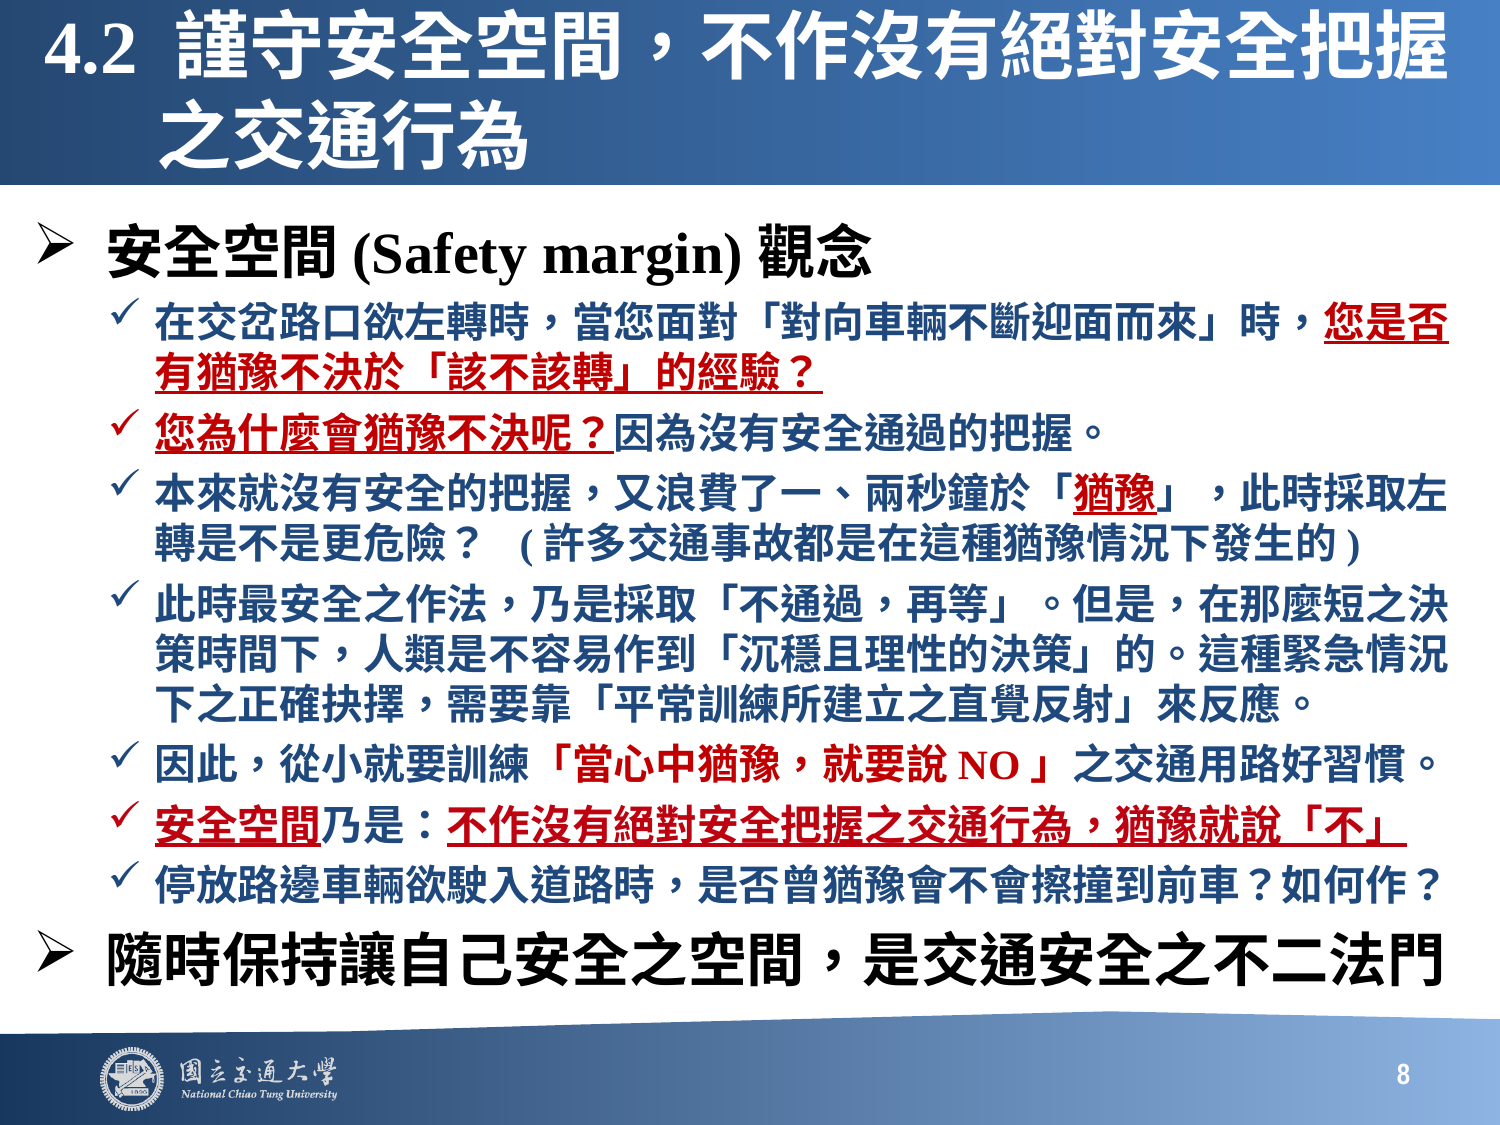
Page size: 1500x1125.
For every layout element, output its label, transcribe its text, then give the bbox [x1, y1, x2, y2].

title 4.2 謹守安全空間，不作沒有絕對安全把握 之交通行為 [29, 0, 1495, 177]
list 安全空間(Safety margin)觀念 在交岔路口欲左轉時，當您面對「對向車輛不斷迎面而來」時，您是否有猶豫不決於「該不該轉」的經驗？ 您為什麼會猶豫不決呢？因為沒有安全通過的把握。 本來就沒有安全的把握，又浪費了一、兩秒鐘於「猶豫」，此時採取左轉是不是更危險？ (許多交通事故都是在這種猶豫情況下發生的) 此時最安全之作法，乃是採取「不通過，再等」。但是，在那麼短之決策時間下，人類是不容易作到「沉穩且理性的決策」的。這種緊急情況下之正確抉擇，需要靠「平常訓練所建立之直覺反射」來反應。 因此，從小就要訓練「當心中猶豫，就要說NO」之交通用路好習慣。 安全空間乃是：不作沒有絕對安全把握之交通行為，猶豫就說「不」 停放路邊車輛欲駛入道路時，是否曾猶豫會不會擦撞到前車？如何作？ 隨時保持讓自己安全之空間，是交通安全之不二法門 [17, 208, 1471, 1012]
text_box <number> [1074, 1042, 1426, 1103]
